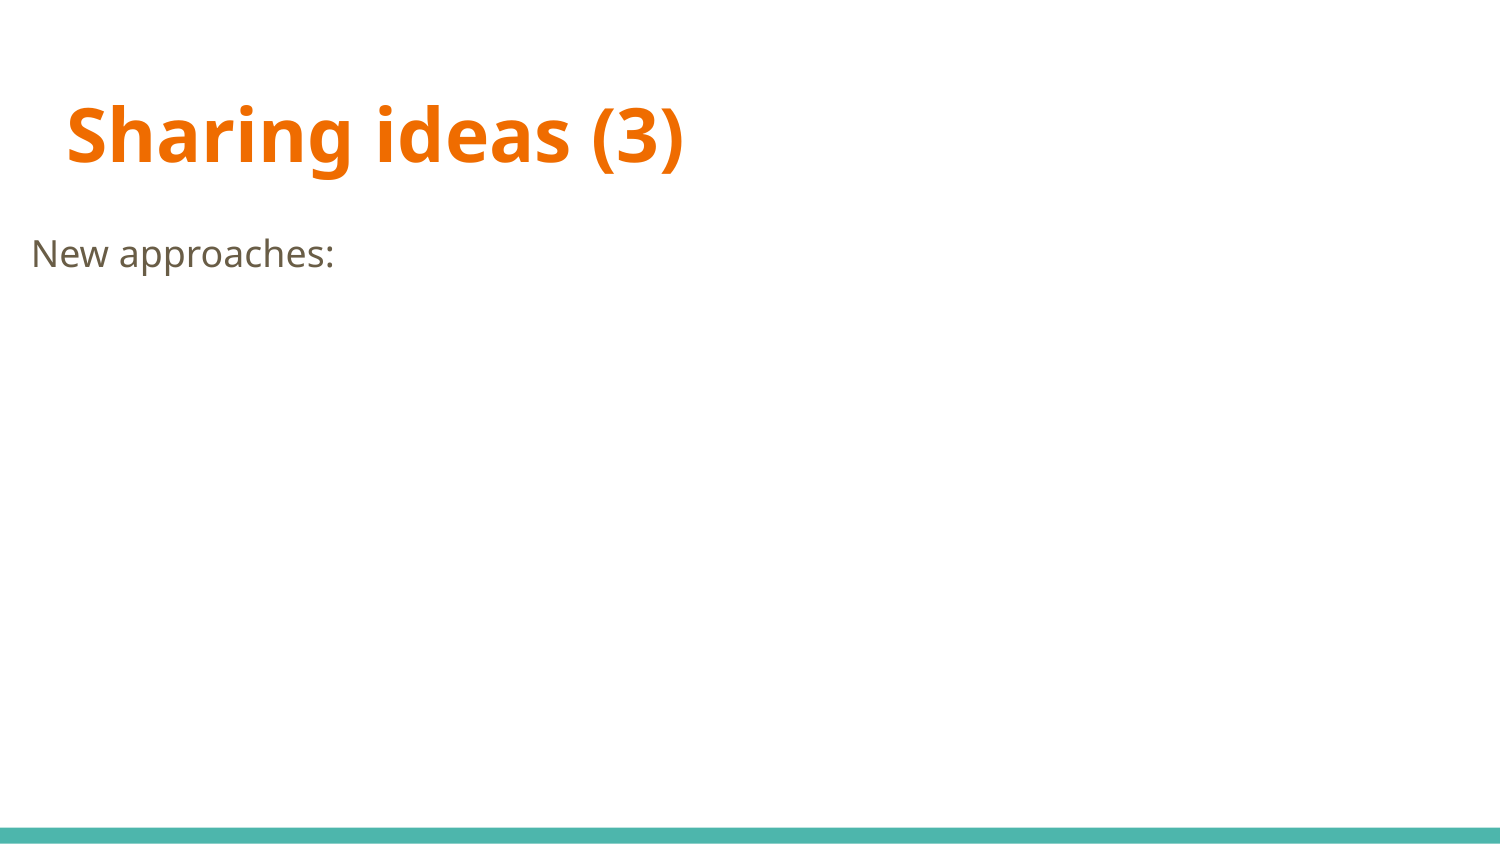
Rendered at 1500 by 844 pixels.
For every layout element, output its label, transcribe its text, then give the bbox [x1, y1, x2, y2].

list New approaches: [15, 207, 1500, 713]
title Sharing ideas (3) [51, 72, 1449, 207]
